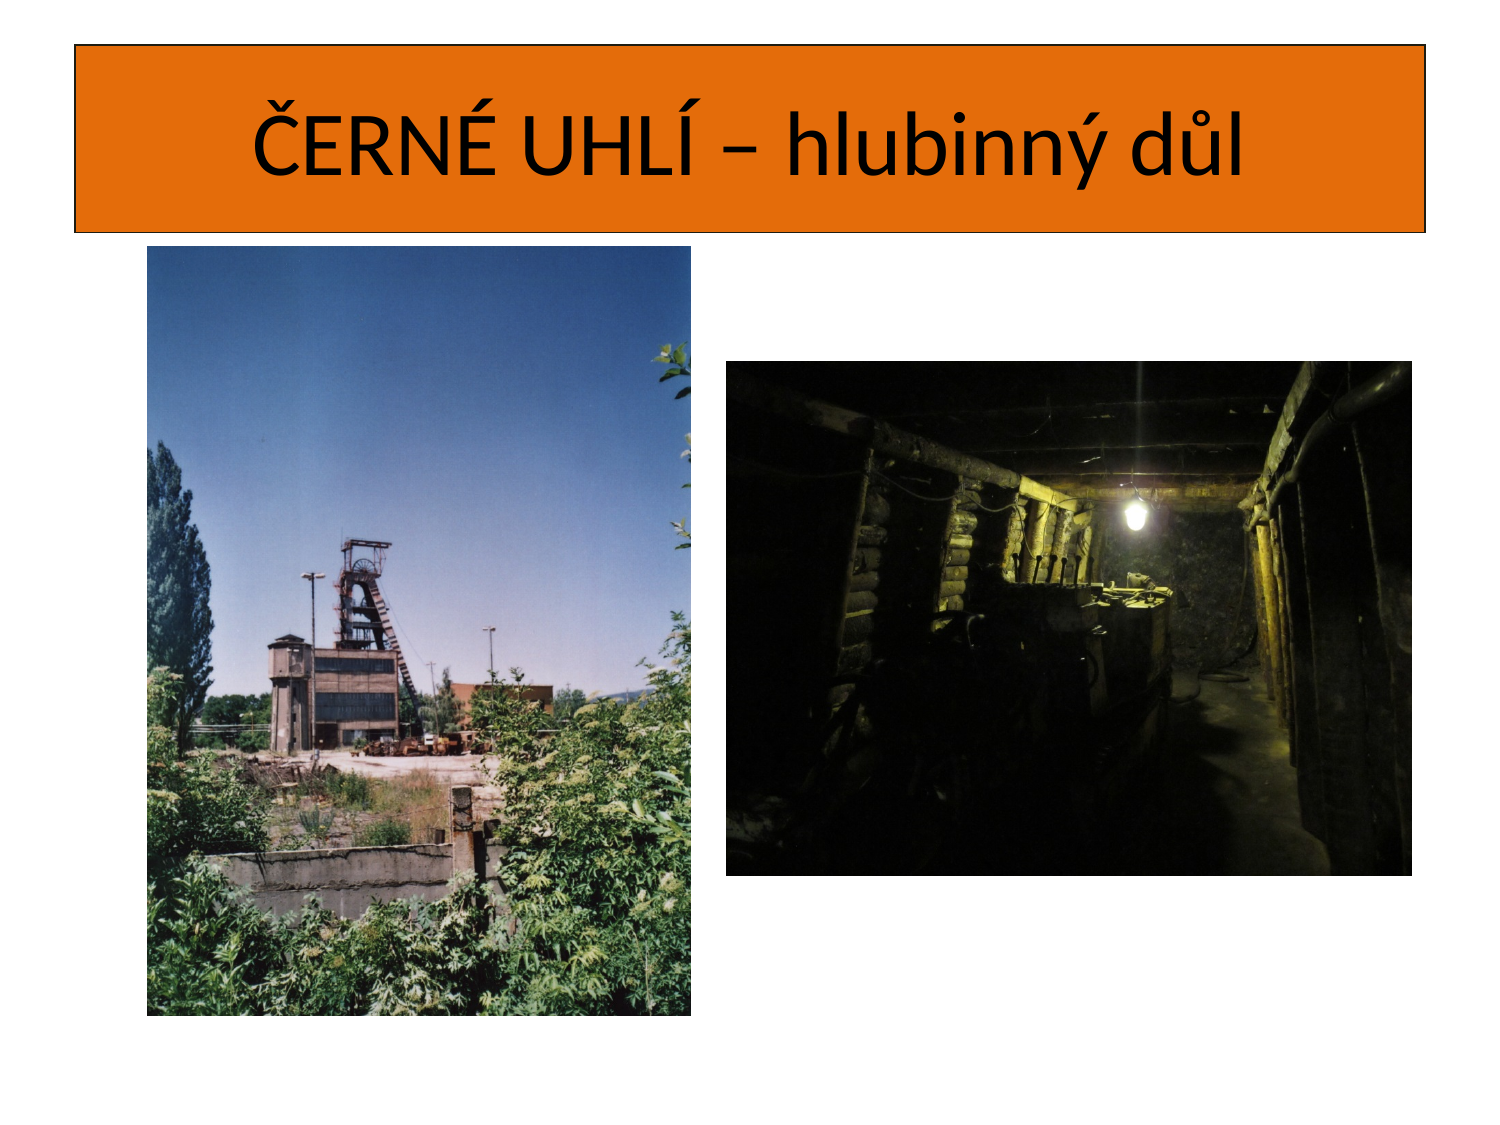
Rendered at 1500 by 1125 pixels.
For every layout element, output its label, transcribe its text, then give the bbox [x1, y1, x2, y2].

picture [147, 246, 691, 1016]
text_box ČERNÉ UHLÍ – hlubinný důl [75, 45, 1426, 233]
picture [726, 361, 1412, 876]
